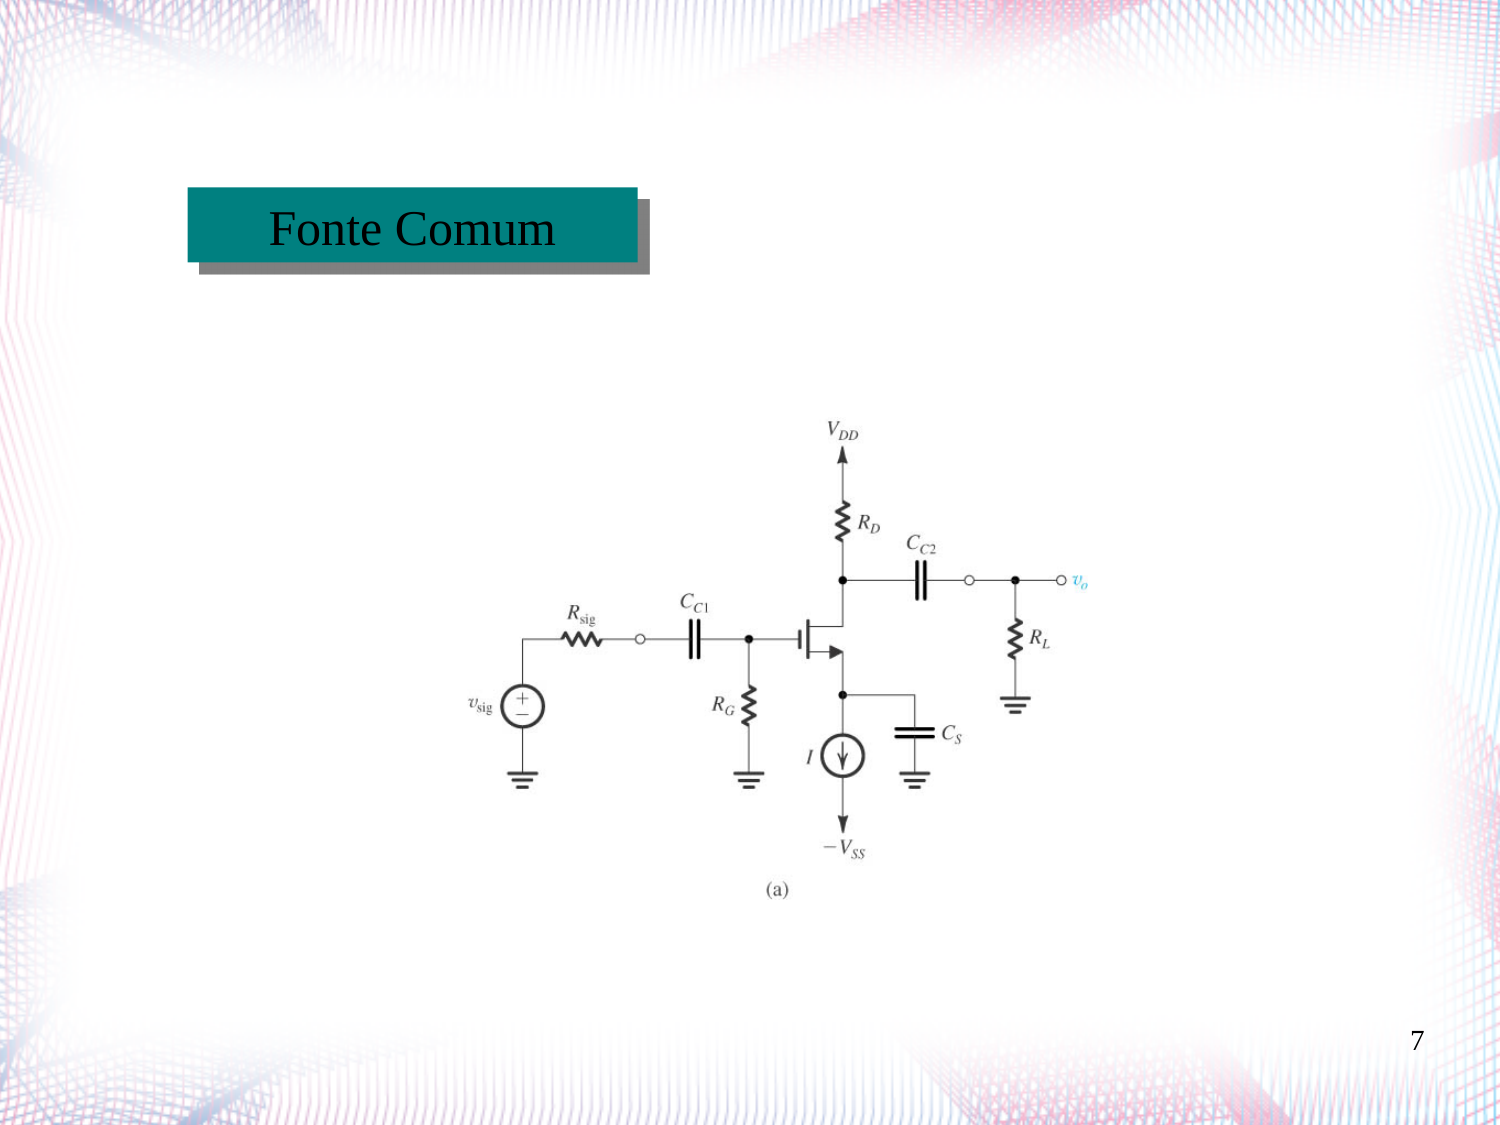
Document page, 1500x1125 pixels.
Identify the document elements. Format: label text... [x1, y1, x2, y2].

picture [0, 0, 1500, 1125]
text_box Fonte Comum [187, 187, 638, 263]
